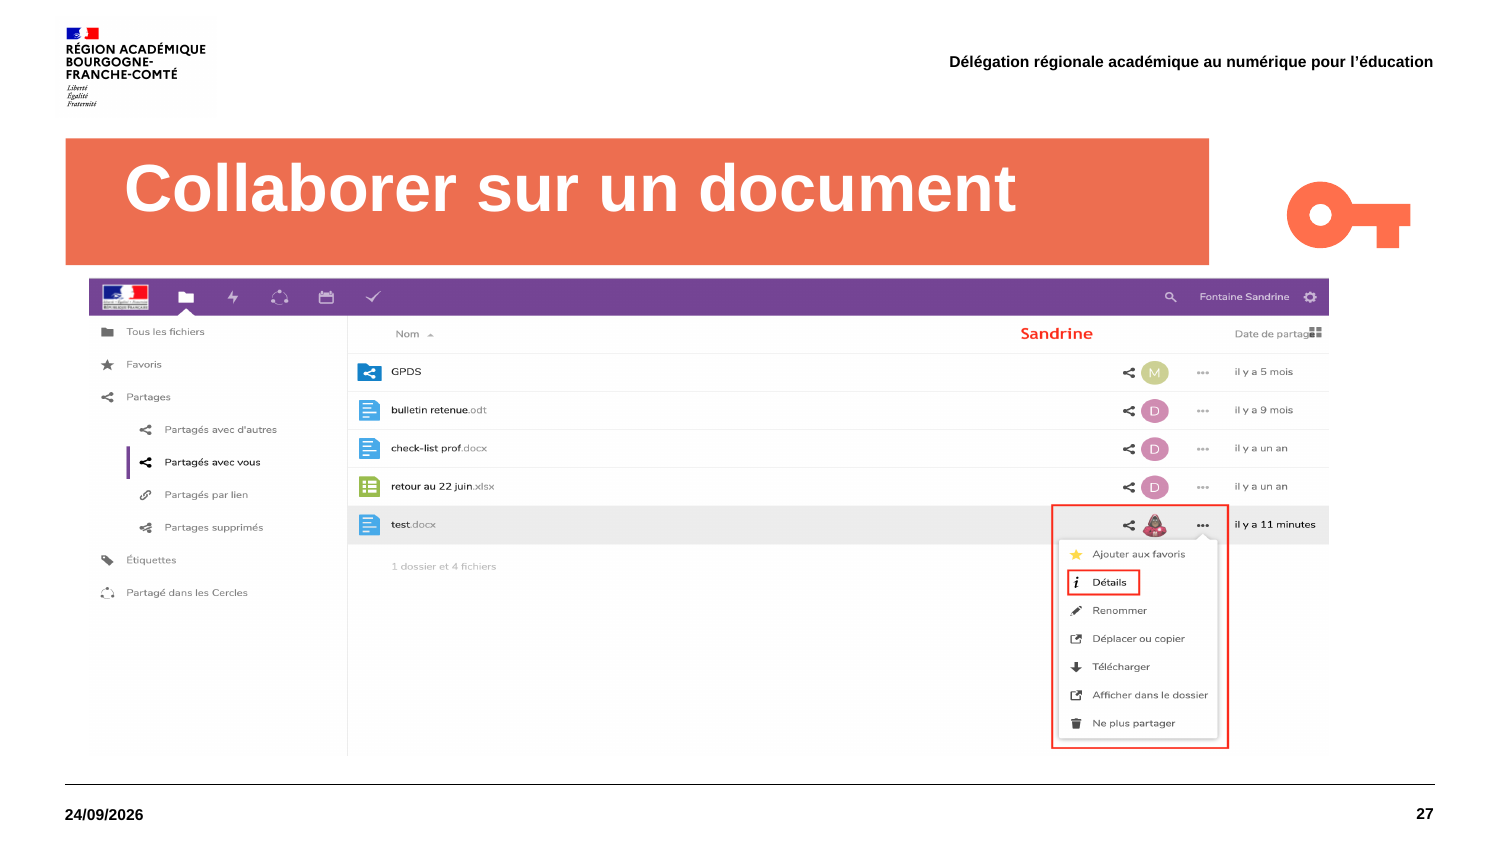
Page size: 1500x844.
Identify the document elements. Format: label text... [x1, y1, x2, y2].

text_box 08/06/2021 [64, 786, 251, 843]
picture [55, 16, 217, 118]
text_box Collaborer sur un document [65, 138, 1210, 266]
text_box [1286, 181, 1411, 249]
text_box <numéro> [1213, 784, 1434, 843]
text_box Délégation régionale académique au numérique pour l’éducation [470, 32, 1434, 90]
picture [89, 277, 1329, 756]
